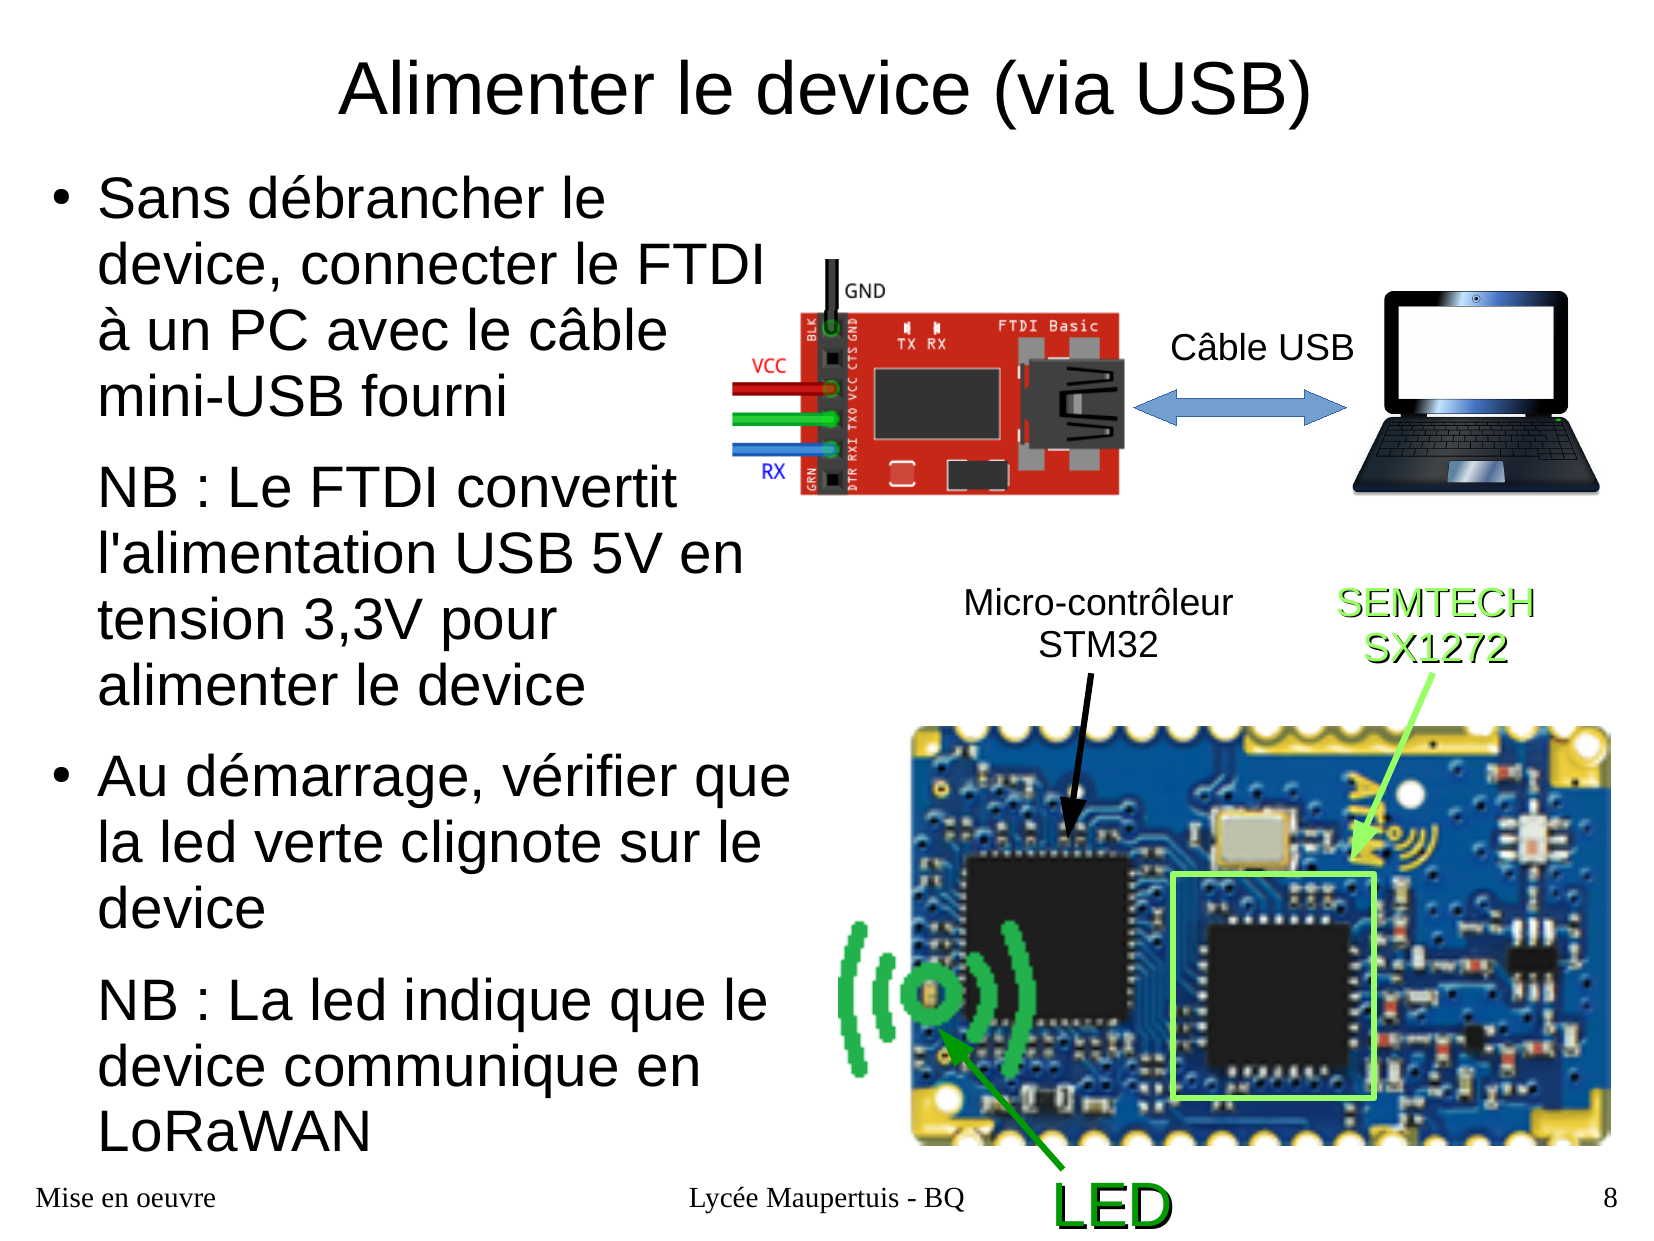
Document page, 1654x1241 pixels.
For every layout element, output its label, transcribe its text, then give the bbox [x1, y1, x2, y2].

list LED [1051, 1169, 1193, 1241]
text_box [1133, 389, 1347, 426]
text_box Micro-contrôleur STM32 [944, 574, 1252, 674]
list SEMTECH SX1272 [1335, 578, 1536, 674]
title Alimenter le device (via USB) [35, 35, 1619, 142]
list Sans débrancher le device, connecter le FTDI à un PC avec le câble mini-USB fourni NB : Le FTDI convertit l'alimentation USB 5V en tension 3,3V pour alimenter le device Au démarrage, vérifier que la led verte clignote sur le device NB : La led indique que le device communique en LoRaWAN [35, 165, 808, 1170]
text_box Câble USB [1155, 318, 1371, 376]
picture [808, 259, 1129, 508]
picture [1346, 291, 1606, 497]
picture [838, 726, 1611, 1146]
